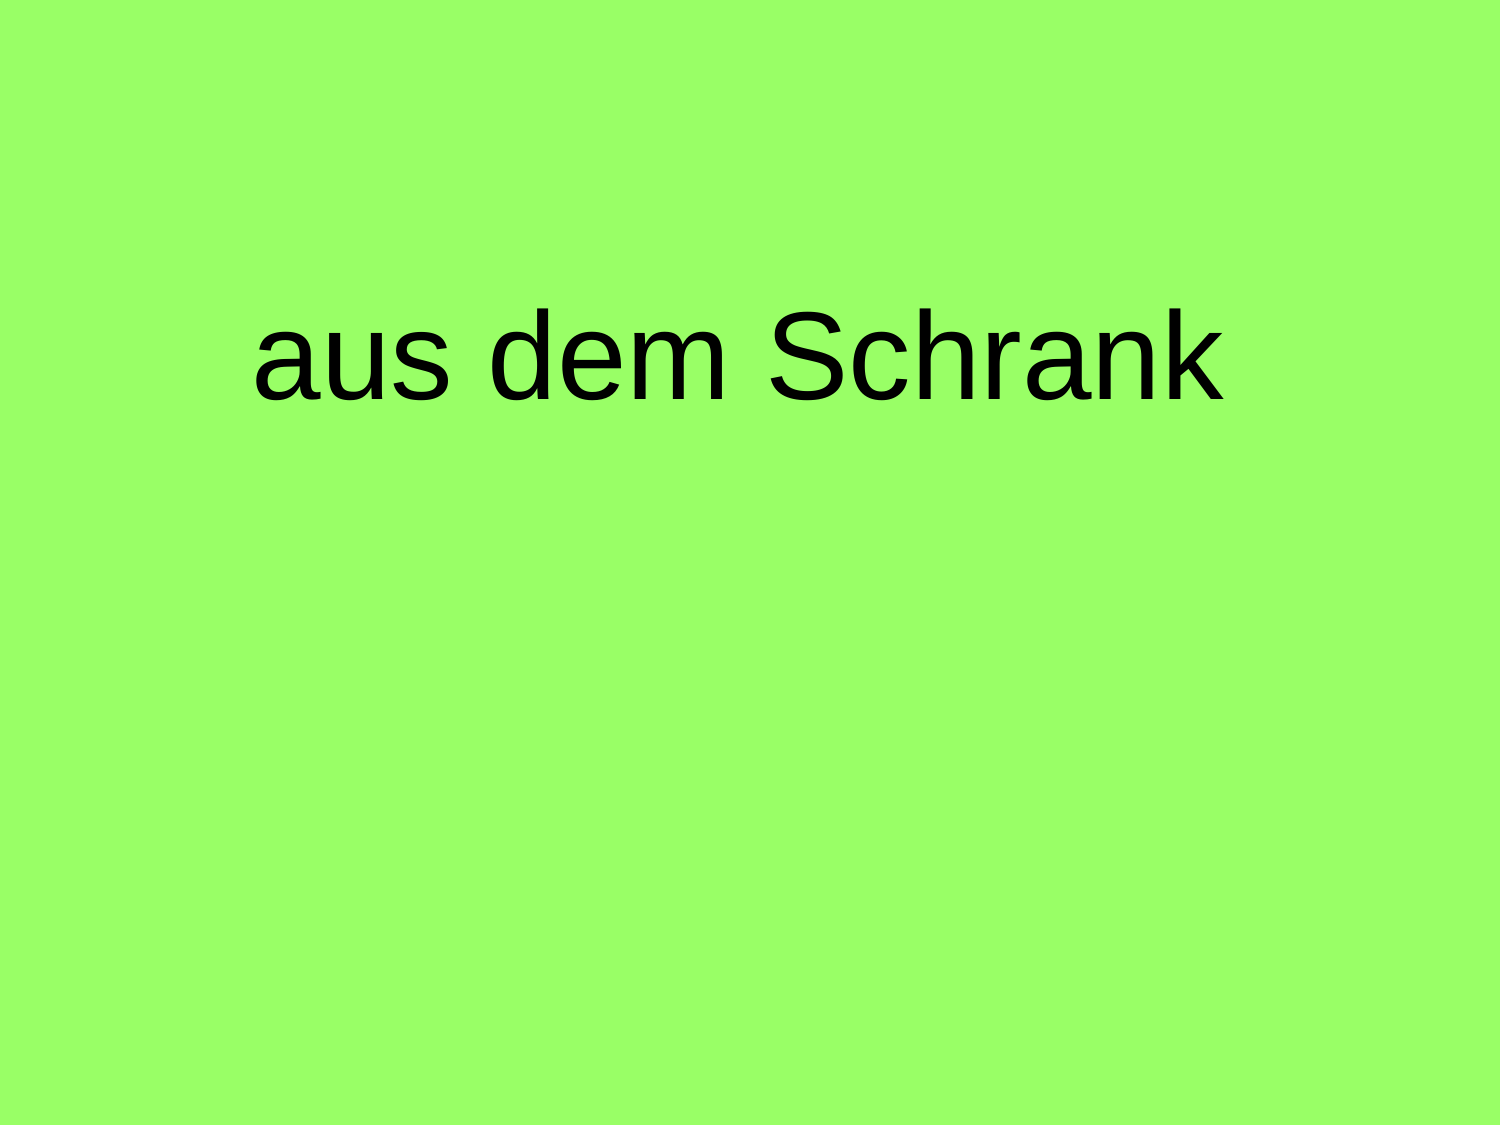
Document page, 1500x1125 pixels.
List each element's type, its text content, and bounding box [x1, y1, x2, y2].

title aus dem Schrank [88, 160, 1388, 539]
